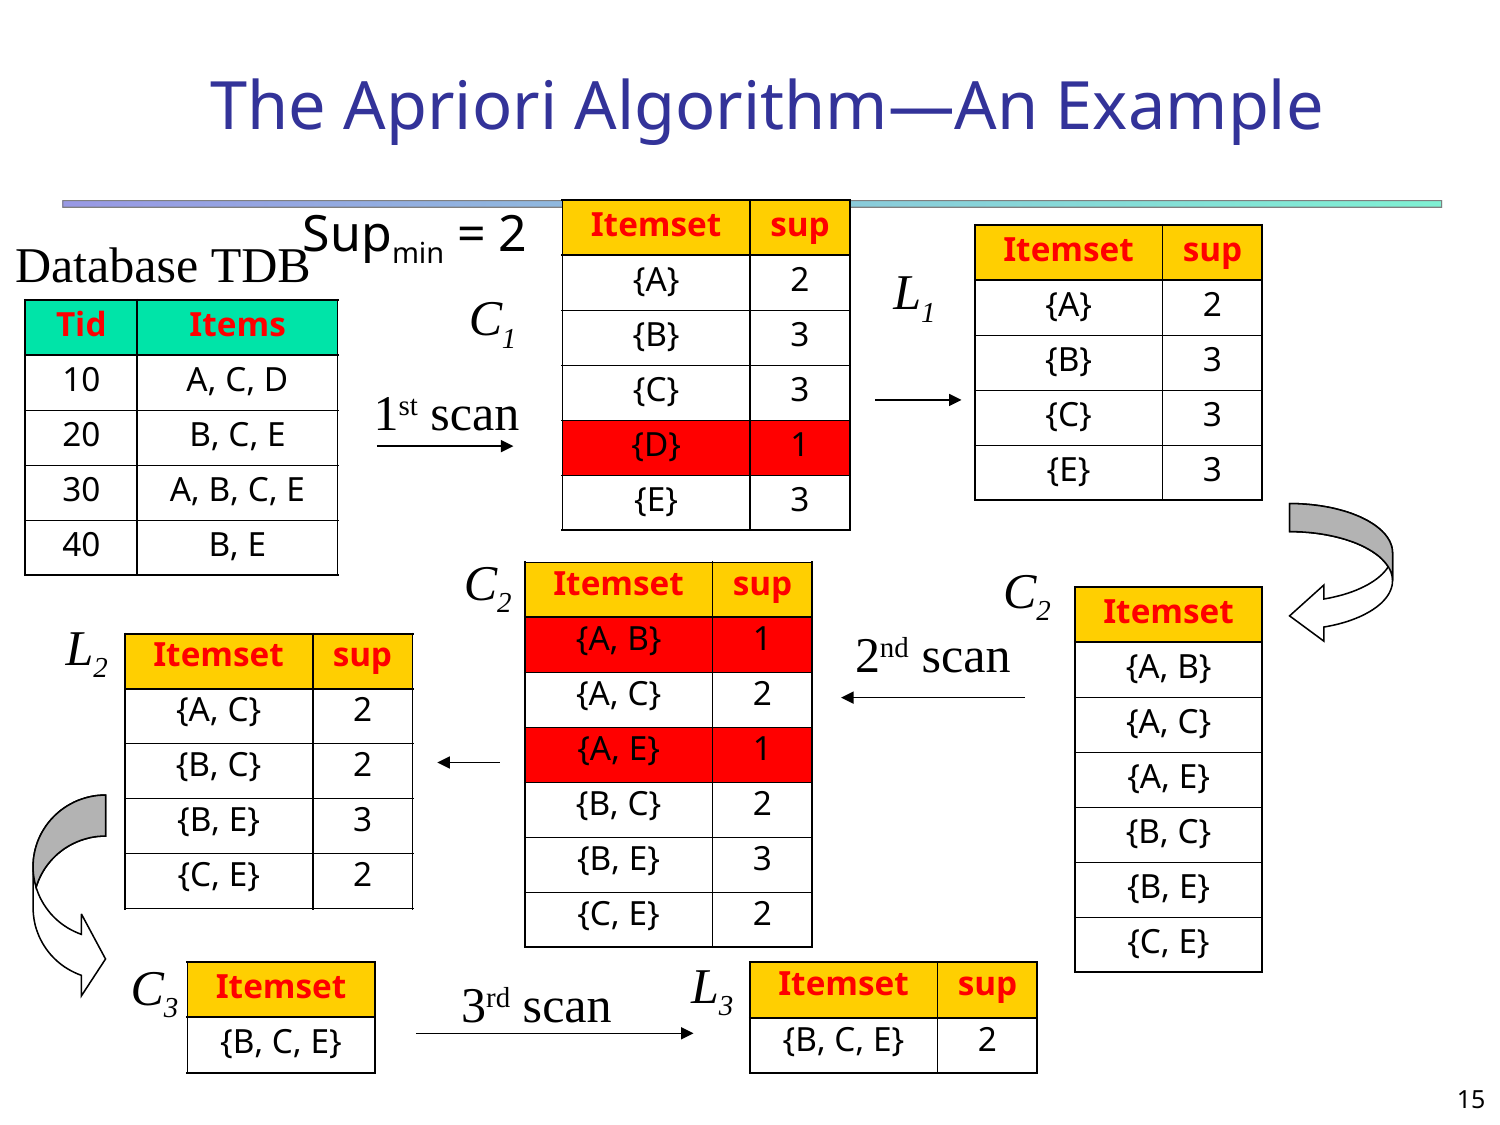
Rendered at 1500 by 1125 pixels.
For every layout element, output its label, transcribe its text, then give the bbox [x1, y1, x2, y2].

table_cell {B, C} [126, 744, 312, 798]
table_cell {A, C} [126, 690, 312, 743]
text_box C3 [115, 947, 194, 1032]
table_cell 3 [751, 366, 849, 420]
table_cell {A, E} [1076, 753, 1261, 807]
table_cell {C, E} [1076, 918, 1261, 971]
text_box [33, 795, 106, 996]
table_cell 2 [314, 744, 412, 798]
table_cell B, C, E [138, 411, 337, 465]
text_box L2 [50, 607, 123, 692]
table_cell 1 [713, 618, 811, 672]
table_header Tid [26, 301, 136, 354]
table_cell 3 [1163, 446, 1261, 499]
table_cell {E} [976, 446, 1162, 499]
table_cell {B, C, E} [751, 1019, 937, 1072]
table_cell 2 [713, 673, 811, 727]
table_cell 3 [1163, 391, 1261, 445]
title The Apriori Algorithm—An Example [137, 49, 1416, 150]
table_cell {A, B} [1076, 643, 1261, 697]
text_box [1289, 503, 1393, 642]
text_box 2nd scan [840, 615, 1026, 691]
table_header Itemset [751, 963, 937, 1017]
table_cell {A} [976, 281, 1162, 335]
table_cell {C} [563, 366, 749, 420]
table_header Itemset [126, 635, 312, 688]
table_cell {B, C, E} [188, 1018, 374, 1072]
text_box C2 [448, 542, 527, 626]
table_cell A, B, C, E [138, 466, 337, 520]
table_cell 40 [26, 521, 136, 574]
text_box Supmin = 2 [288, 193, 576, 278]
table_header sup [938, 963, 1036, 1017]
table_cell 2 [314, 690, 412, 743]
table_cell {E} [563, 476, 749, 529]
table_cell 2 [938, 1019, 1036, 1072]
text_box L1 [878, 252, 951, 336]
table_cell {A, C} [526, 673, 712, 727]
table_cell {A, E} [526, 728, 712, 782]
table_cell 30 [26, 466, 136, 520]
text_box C1 [453, 278, 532, 362]
table_cell 1 [713, 728, 811, 782]
text_box 1st scan [358, 372, 535, 449]
table_cell 1 [751, 421, 849, 475]
table_cell {B, E} [126, 799, 312, 853]
table_cell {C} [976, 391, 1162, 445]
table_cell B, E [138, 521, 337, 574]
table_cell {B, E} [526, 838, 712, 892]
table_cell 10 [26, 356, 136, 410]
table_cell 3 [751, 311, 849, 365]
table_header sup [314, 635, 412, 688]
table_cell {A, C} [1076, 698, 1261, 752]
table_header Itemset [976, 226, 1162, 279]
table_cell {B, C} [1076, 808, 1261, 862]
table_header sup [751, 201, 849, 254]
table_cell {A} [563, 256, 749, 310]
table_cell {D} [563, 421, 749, 475]
table_cell 2 [751, 256, 849, 310]
table_cell 2 [314, 854, 412, 908]
table_cell 3 [713, 838, 811, 892]
table_cell 2 [713, 893, 811, 946]
table_header sup [713, 563, 811, 616]
table_cell {B, C} [526, 783, 712, 837]
table_header Items [138, 301, 337, 354]
table_cell {C, E} [526, 893, 712, 946]
table_header Itemset [526, 563, 712, 616]
text_box L3 [676, 948, 749, 1030]
table_cell {B, E} [1076, 863, 1261, 917]
table_cell 2 [713, 783, 811, 837]
text_box 3rd scan [446, 964, 627, 1041]
text_box Database TDB [0, 224, 326, 301]
table_cell 3 [751, 476, 849, 529]
table_cell {B} [563, 311, 749, 365]
table_cell {B} [976, 336, 1162, 390]
table_cell A, C, D [138, 356, 337, 410]
table_header Itemset [188, 963, 374, 1016]
table_cell 20 [26, 411, 136, 465]
table_header Itemset [1076, 588, 1261, 641]
text_box <number> [1187, 1062, 1500, 1125]
table_header Itemset [576, 201, 749, 254]
text_box C2 [988, 550, 1066, 635]
table_cell 3 [1163, 336, 1261, 390]
table_cell {A, B} [526, 618, 712, 672]
table_header sup [1163, 226, 1261, 279]
table_cell {C, E} [126, 854, 312, 908]
table_cell 3 [314, 799, 412, 853]
table_cell 2 [1163, 281, 1261, 335]
